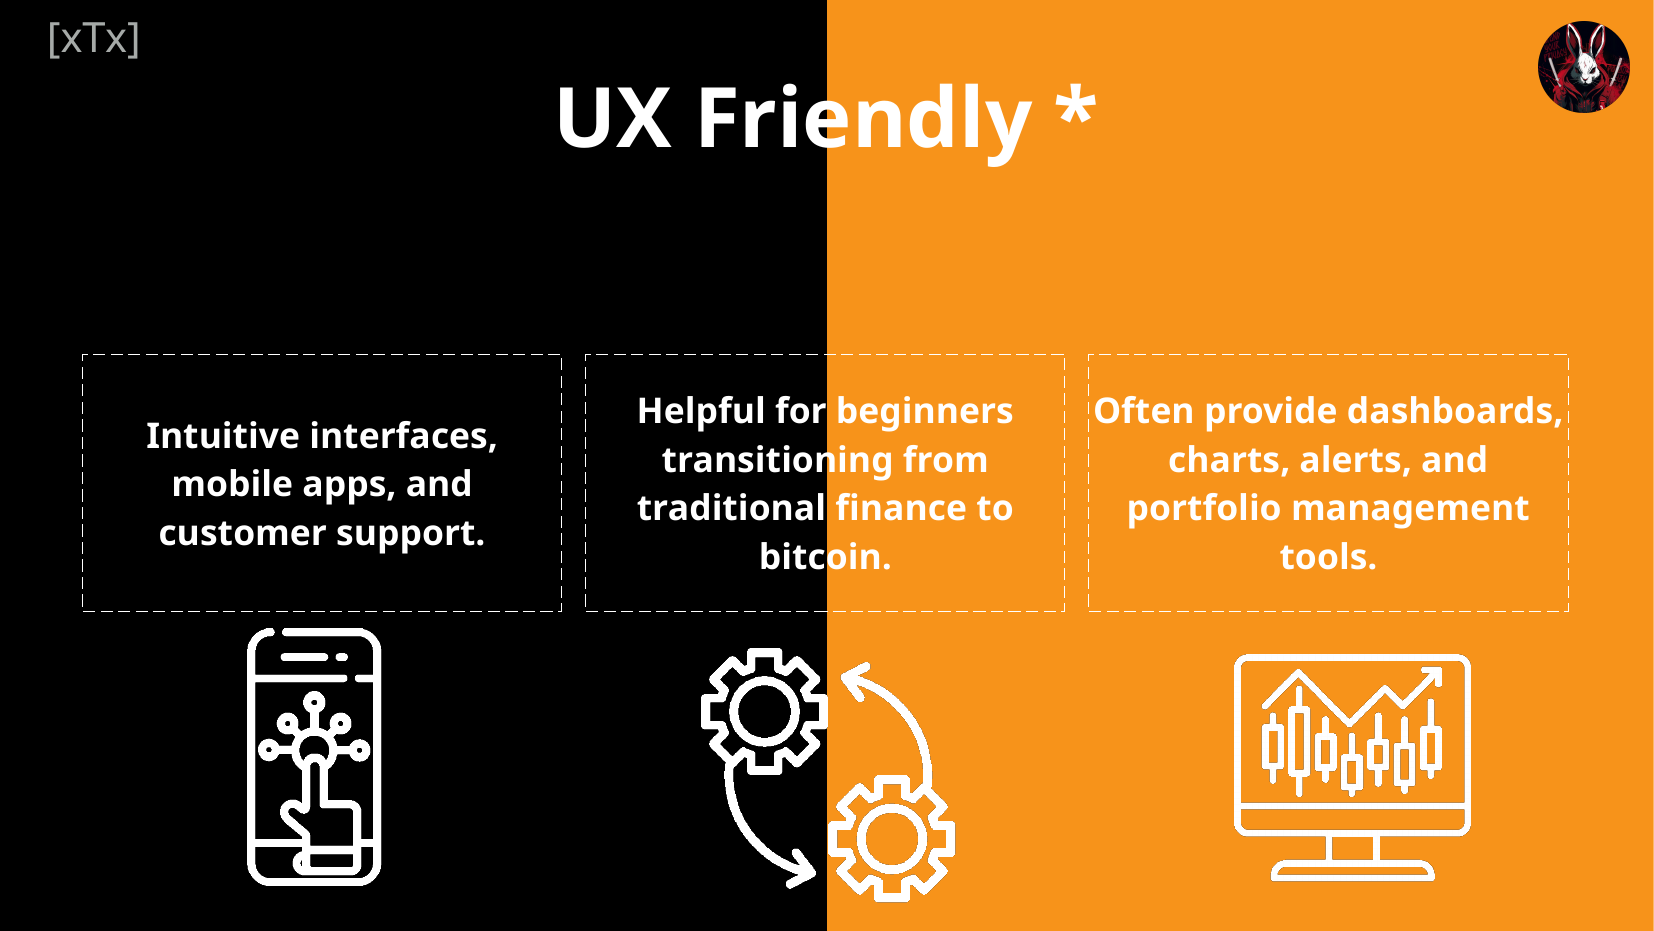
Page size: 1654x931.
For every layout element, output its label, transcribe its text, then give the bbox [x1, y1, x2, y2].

list Helpful for beginners transitioning from traditional finance to bitcoin. [585, 354, 1065, 612]
picture [0, 0, 1654, 931]
list Often provide dashboards, charts, alerts, and portfolio management tools. [1088, 354, 1569, 612]
title UX Friendly * [82, 37, 1571, 193]
list Intuitive interfaces, mobile apps, and customer support. [82, 354, 562, 612]
text_box [xTx] [0, 0, 188, 76]
